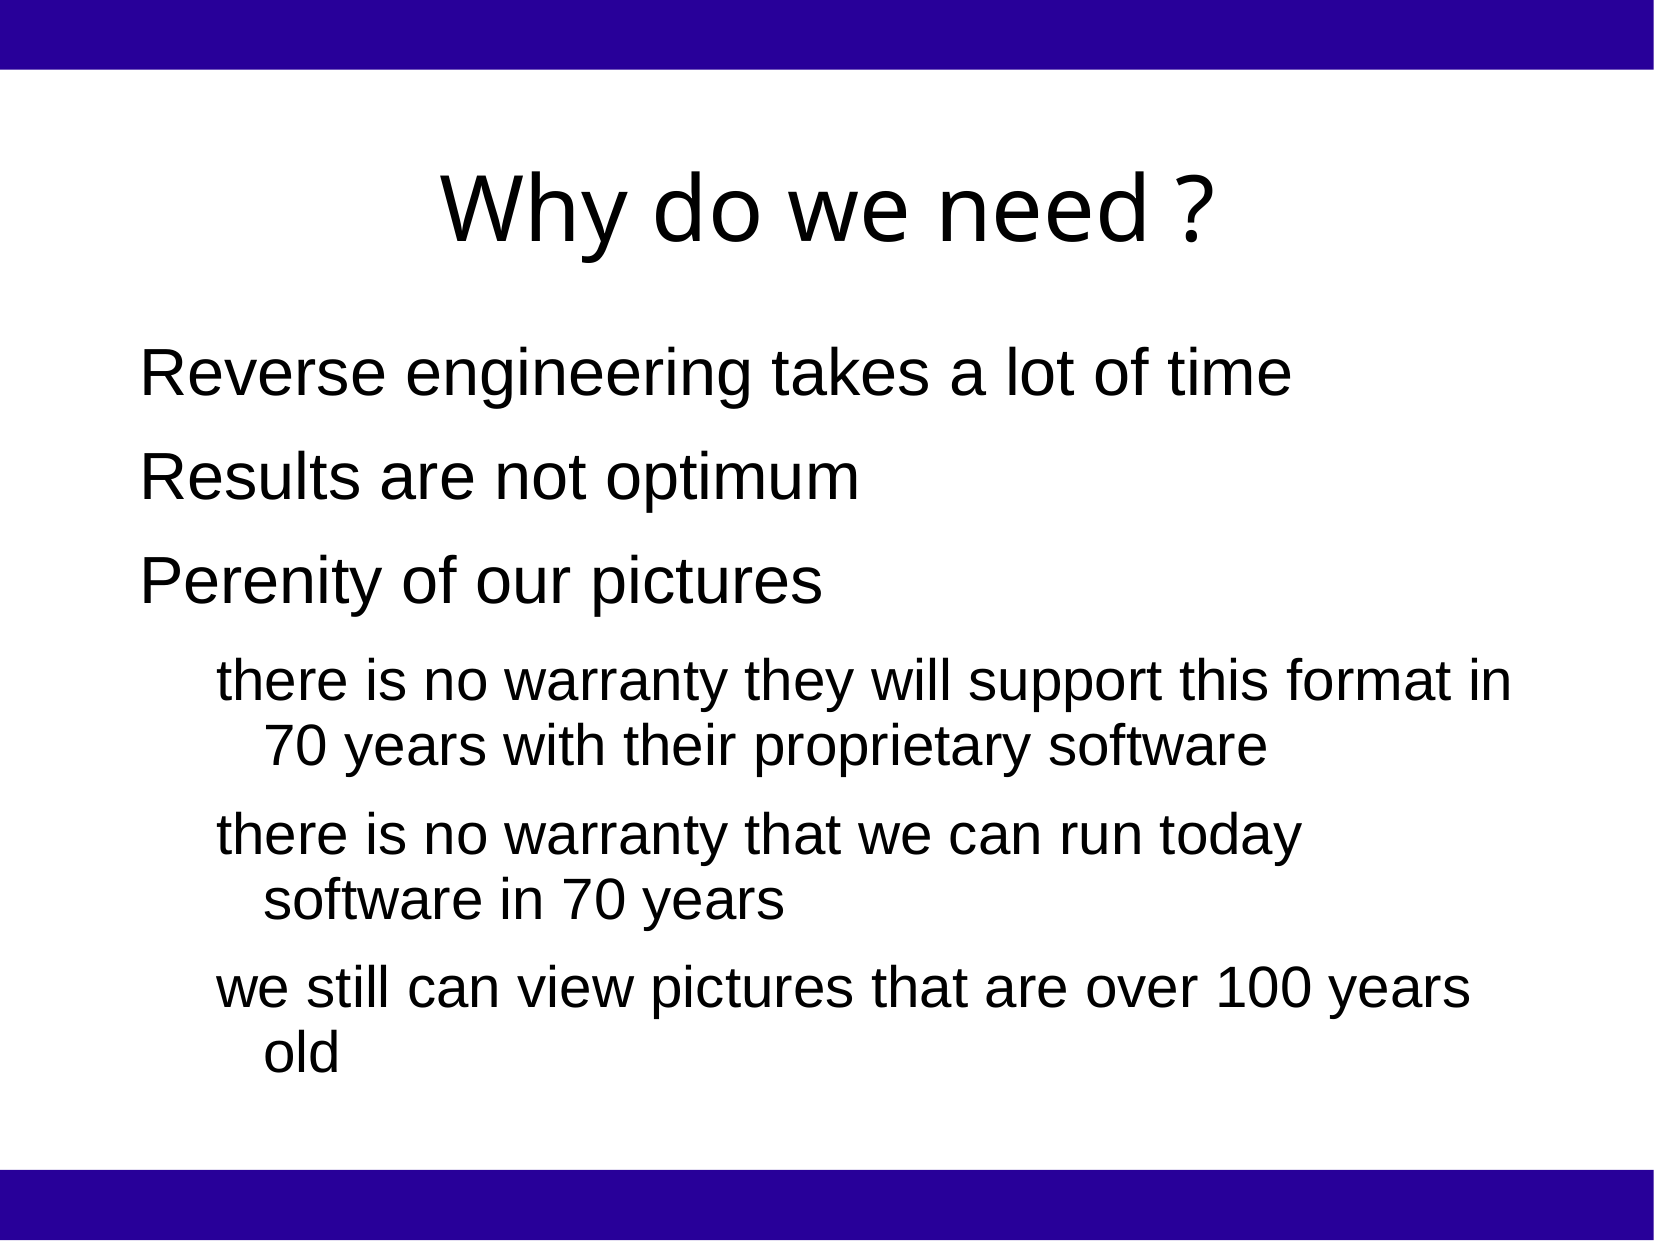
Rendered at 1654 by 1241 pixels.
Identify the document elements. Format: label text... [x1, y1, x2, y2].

title Why do we need ? [121, 102, 1534, 311]
list Reverse engineering takes a lot of time Results are not optimum Perenity of our pictures there is no warranty they will support this format in 70 years with their proprietary software there is no warranty that we can run today software in 70 years we still can view pictures that are over 100 years old [121, 334, 1534, 1156]
